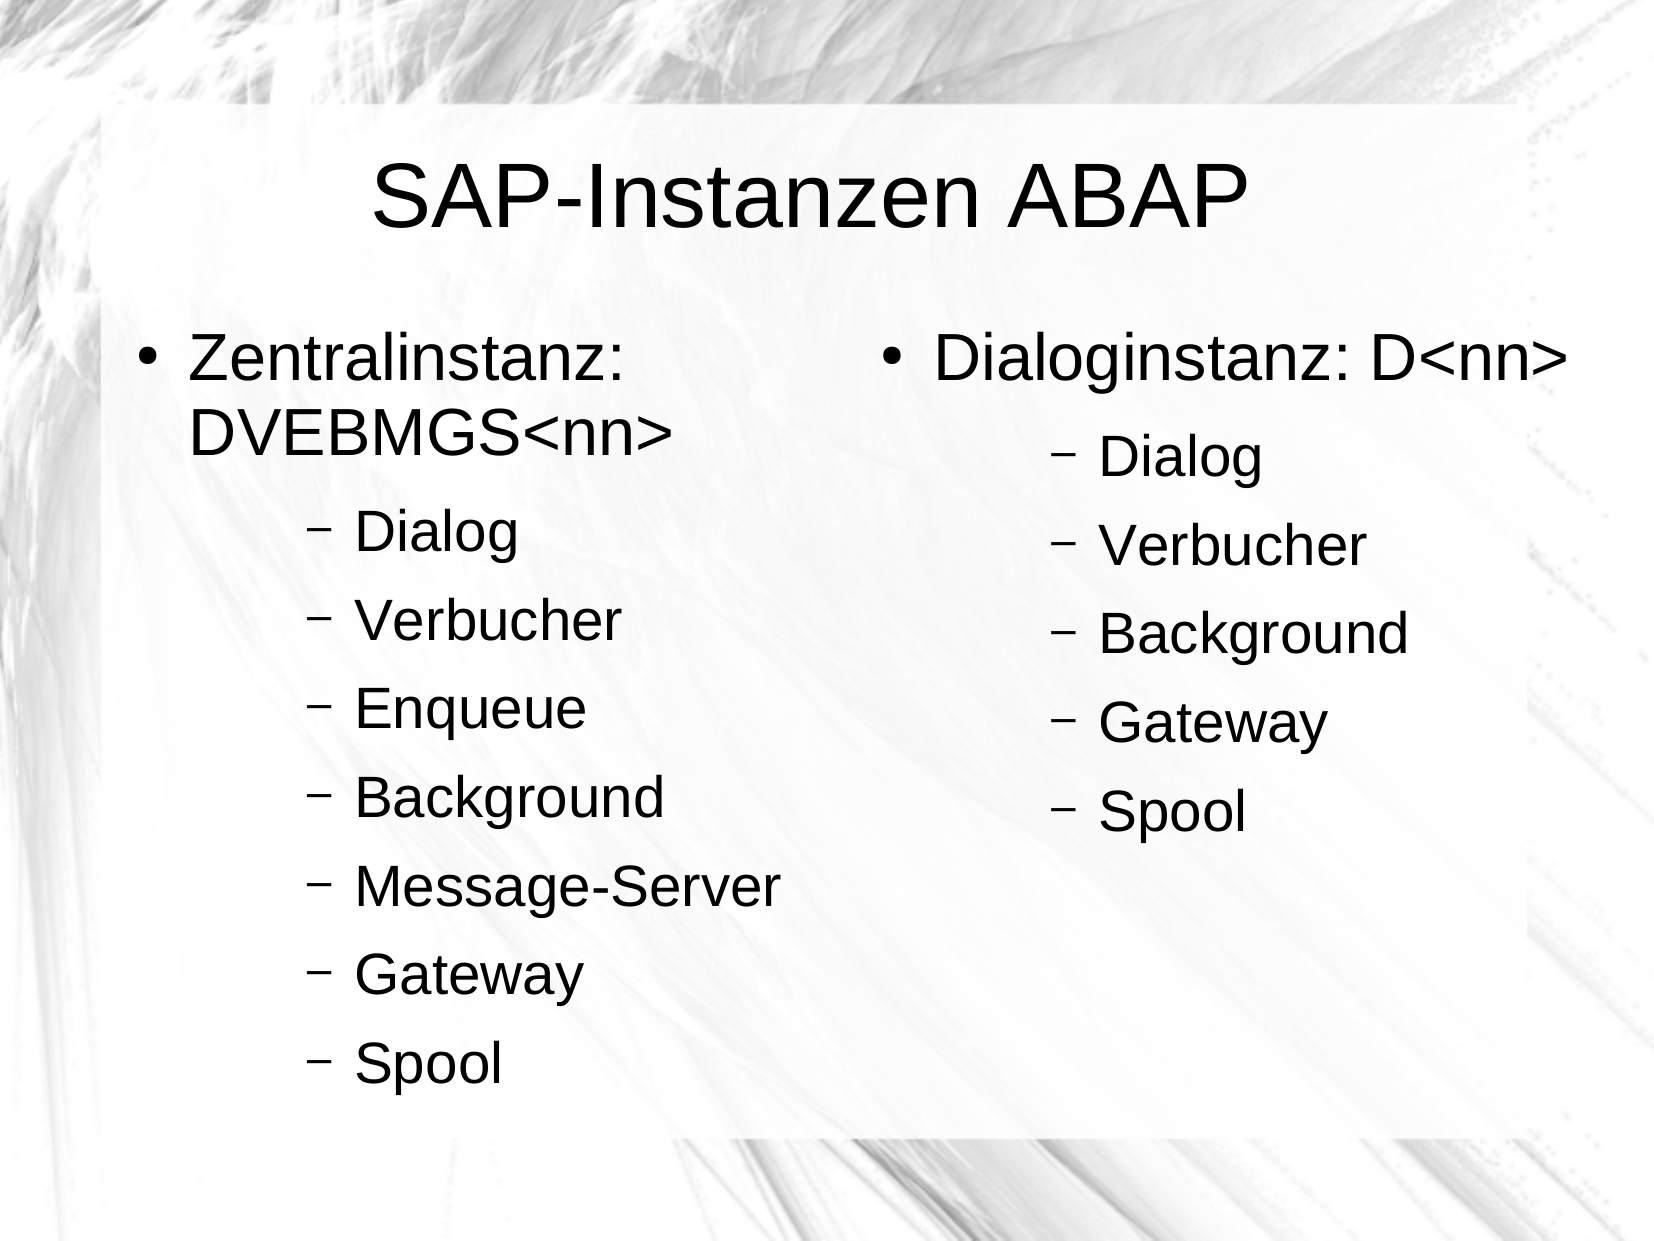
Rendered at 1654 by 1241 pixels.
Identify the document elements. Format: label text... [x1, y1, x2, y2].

list Dialoginstanz: D<nn> Dialog Verbucher Background Gateway Spool [862, 319, 1572, 931]
picture [0, 0, 1654, 1241]
list Zentralinstanz: DVEBMGS<nn> Dialog Verbucher Enqueue Background Message-Server Gateway Spool [118, 319, 827, 1095]
title SAP-Instanzen ABAP [118, 112, 1506, 281]
